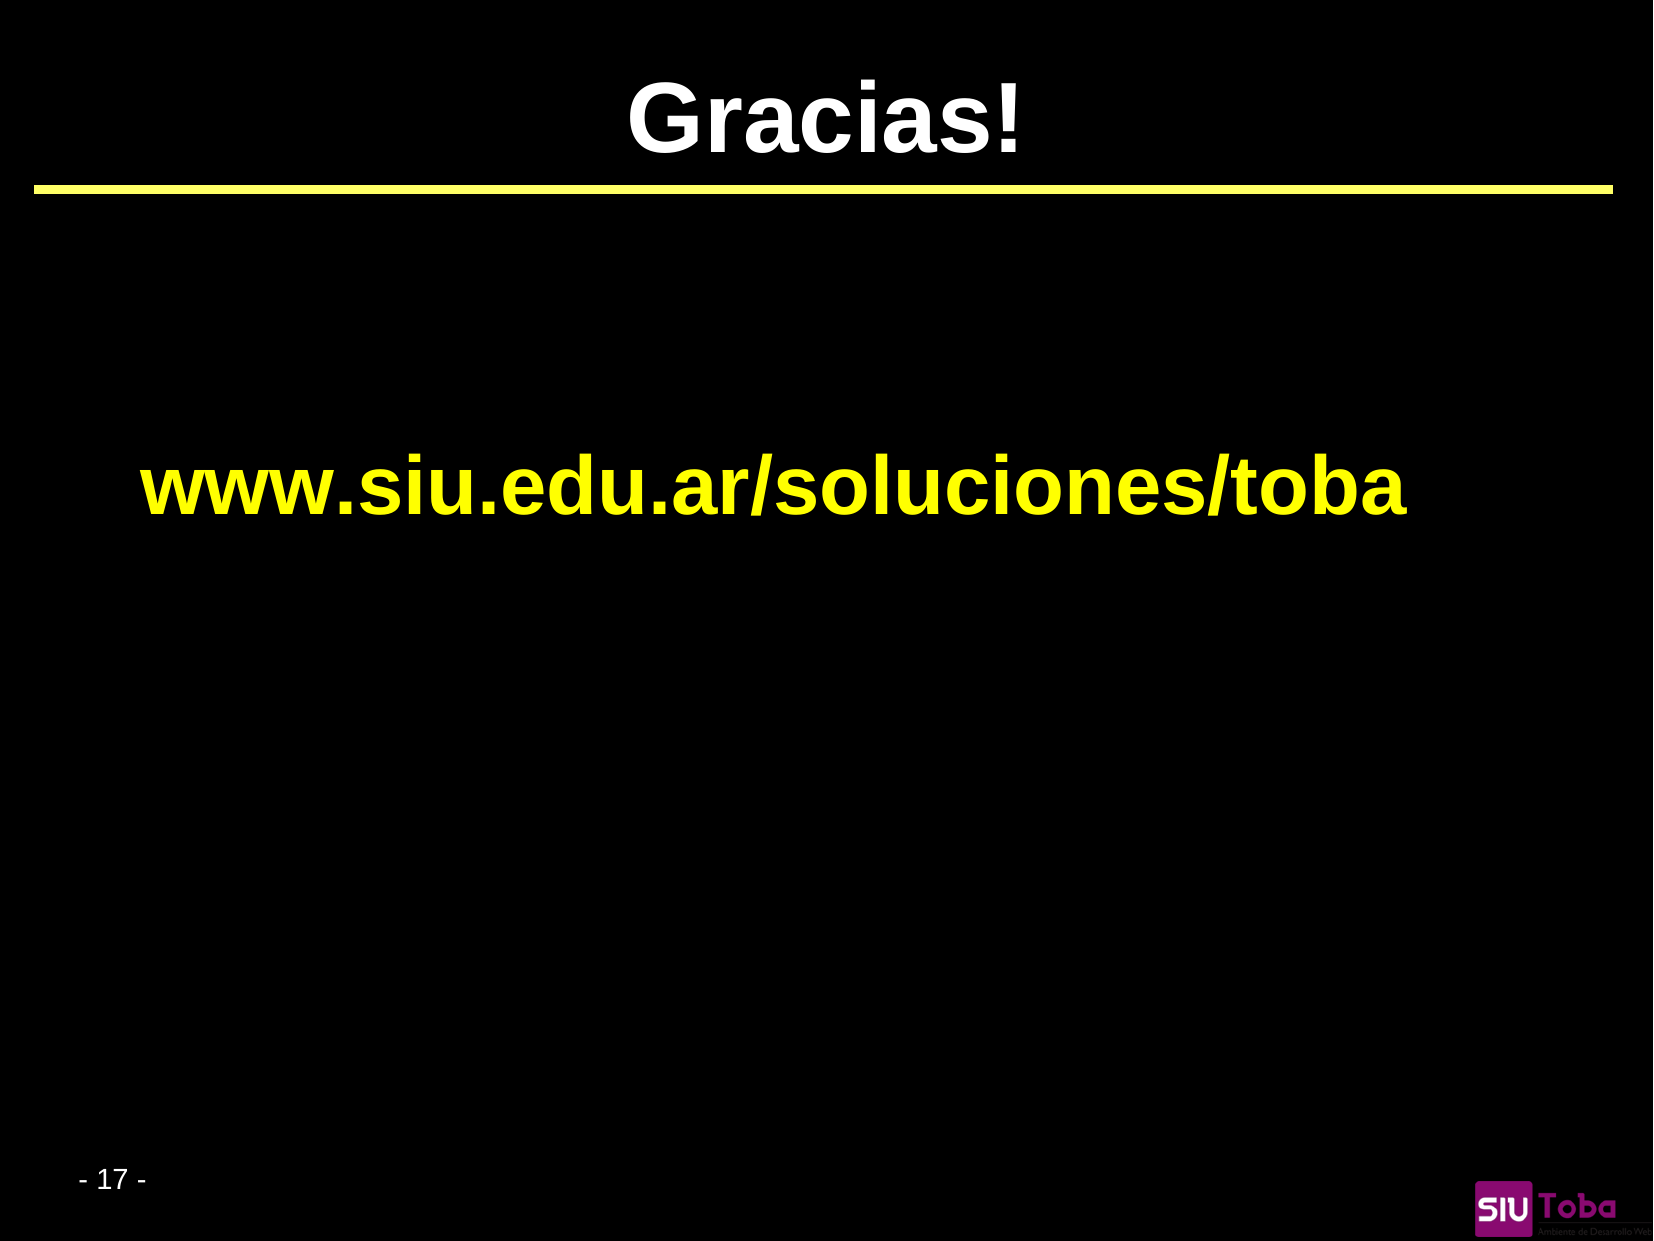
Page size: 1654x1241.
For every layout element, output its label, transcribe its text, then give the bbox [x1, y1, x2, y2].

title Gracias! [58, 47, 1594, 188]
list www.siu.edu.ar/soluciones/toba [122, 439, 1577, 745]
picture [1475, 1181, 1652, 1237]
